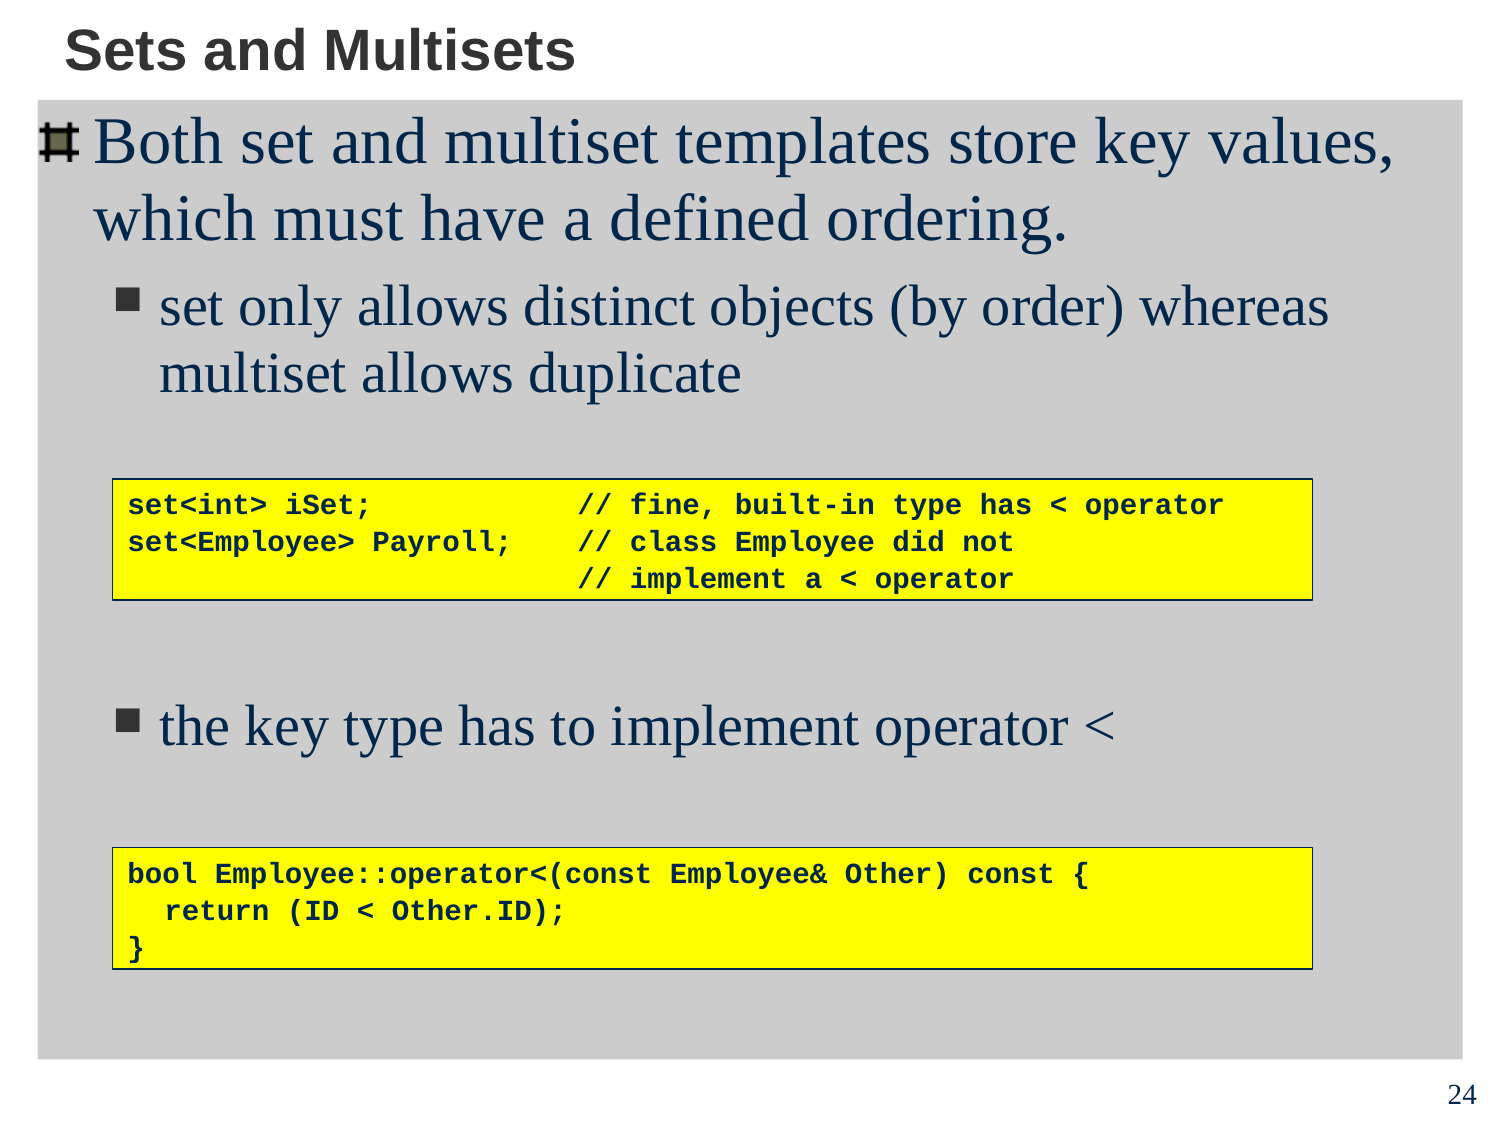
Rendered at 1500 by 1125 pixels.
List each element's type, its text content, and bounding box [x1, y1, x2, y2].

text_box bool Employee::operator<(const Employee& Other) const { return (ID < Other.ID); } [112, 847, 1313, 972]
title Sets and Multisets [50, 0, 1450, 91]
list Both set and multiset templates store key values, which must have a defined ordering. set only allows distinct objects (by order) whereas multiset allows duplicate the key type has to implement operator < [37, 99, 1463, 1060]
text_box set<int> iSet; // fine, built-in type has < operator set<Employee> Payroll; // class Employee did not // implement a < operator [112, 478, 1313, 603]
